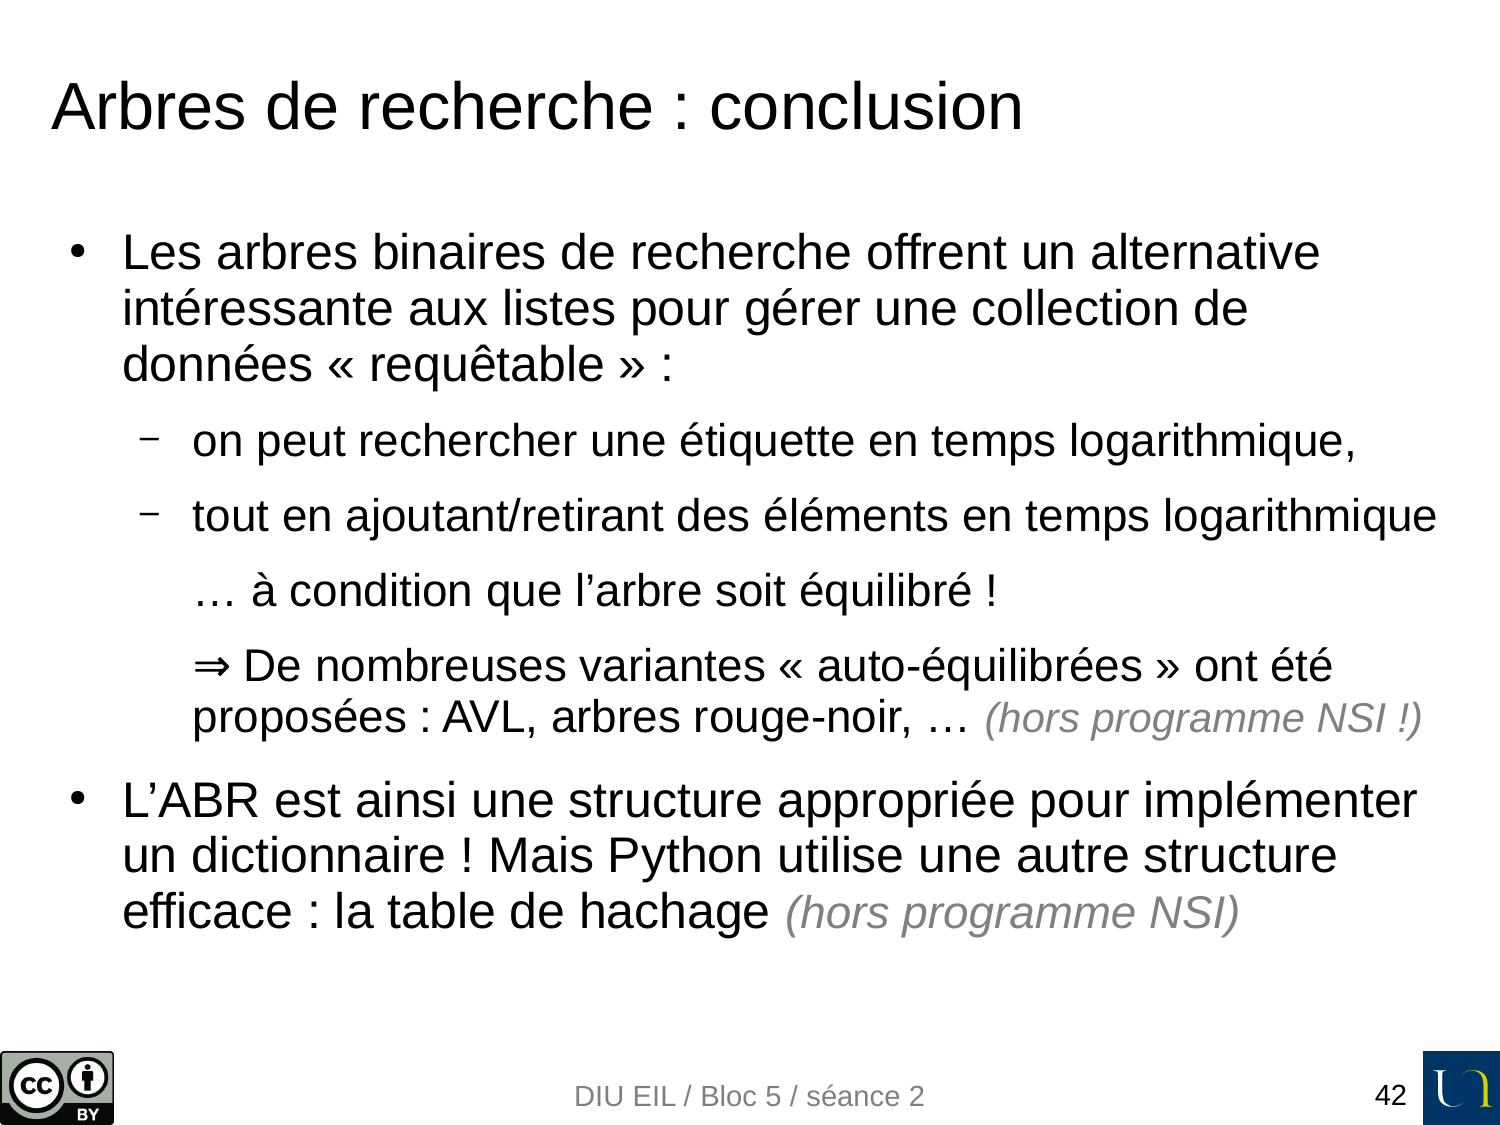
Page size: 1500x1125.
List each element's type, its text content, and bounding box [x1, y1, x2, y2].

picture [0, 1051, 114, 1125]
title Arbres de recherche : conclusion [51, 44, 1449, 170]
picture [1417, 1051, 1500, 1125]
list Les arbres binaires de recherche offrent un alternative intéressante aux listes pour gérer une collection de données « requêtable » : on peut rechercher une étiquette en temps logarithmique, tout en ajoutant/retirant des éléments en temps logarithmique … à condition que l’arbre soit équilibré ! ⇒ De nombreuses variantes « auto-équilibrées » ont été proposées : AVL, arbres rouge-noir, … (hors programme NSI !) L’ABR est ainsi une structure appropriée pour implémenter un dictionnaire ! Mais Python utilise une autre structure efficace : la table de hachage (hors programme NSI) [51, 224, 1449, 1052]
